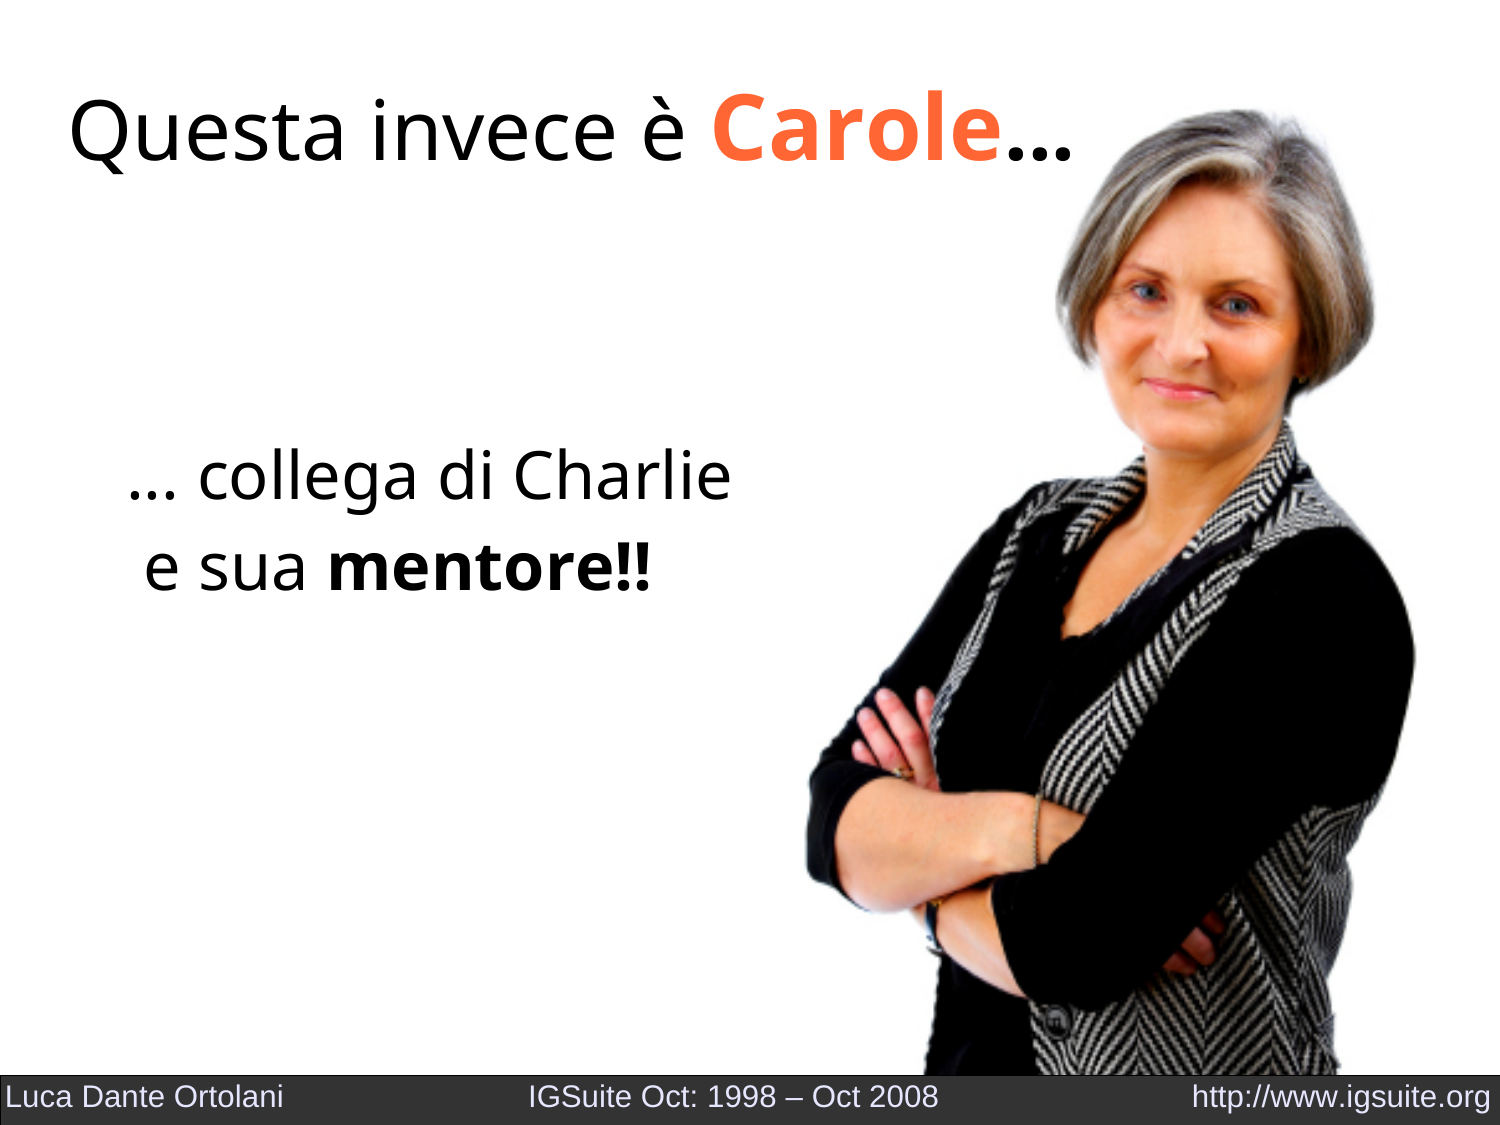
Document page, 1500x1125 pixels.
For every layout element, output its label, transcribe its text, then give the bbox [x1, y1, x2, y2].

text_box Questa invece è Carole... [53, 54, 1436, 196]
text_box Luca Dante Ortolani IGSuite Oct: 1998 – Oct 2008 http://www.igsuite.org [0, 1075, 1500, 1125]
picture [798, 0, 1500, 1075]
text_box ... collega di Charlie e sua mentore!! [111, 420, 785, 618]
